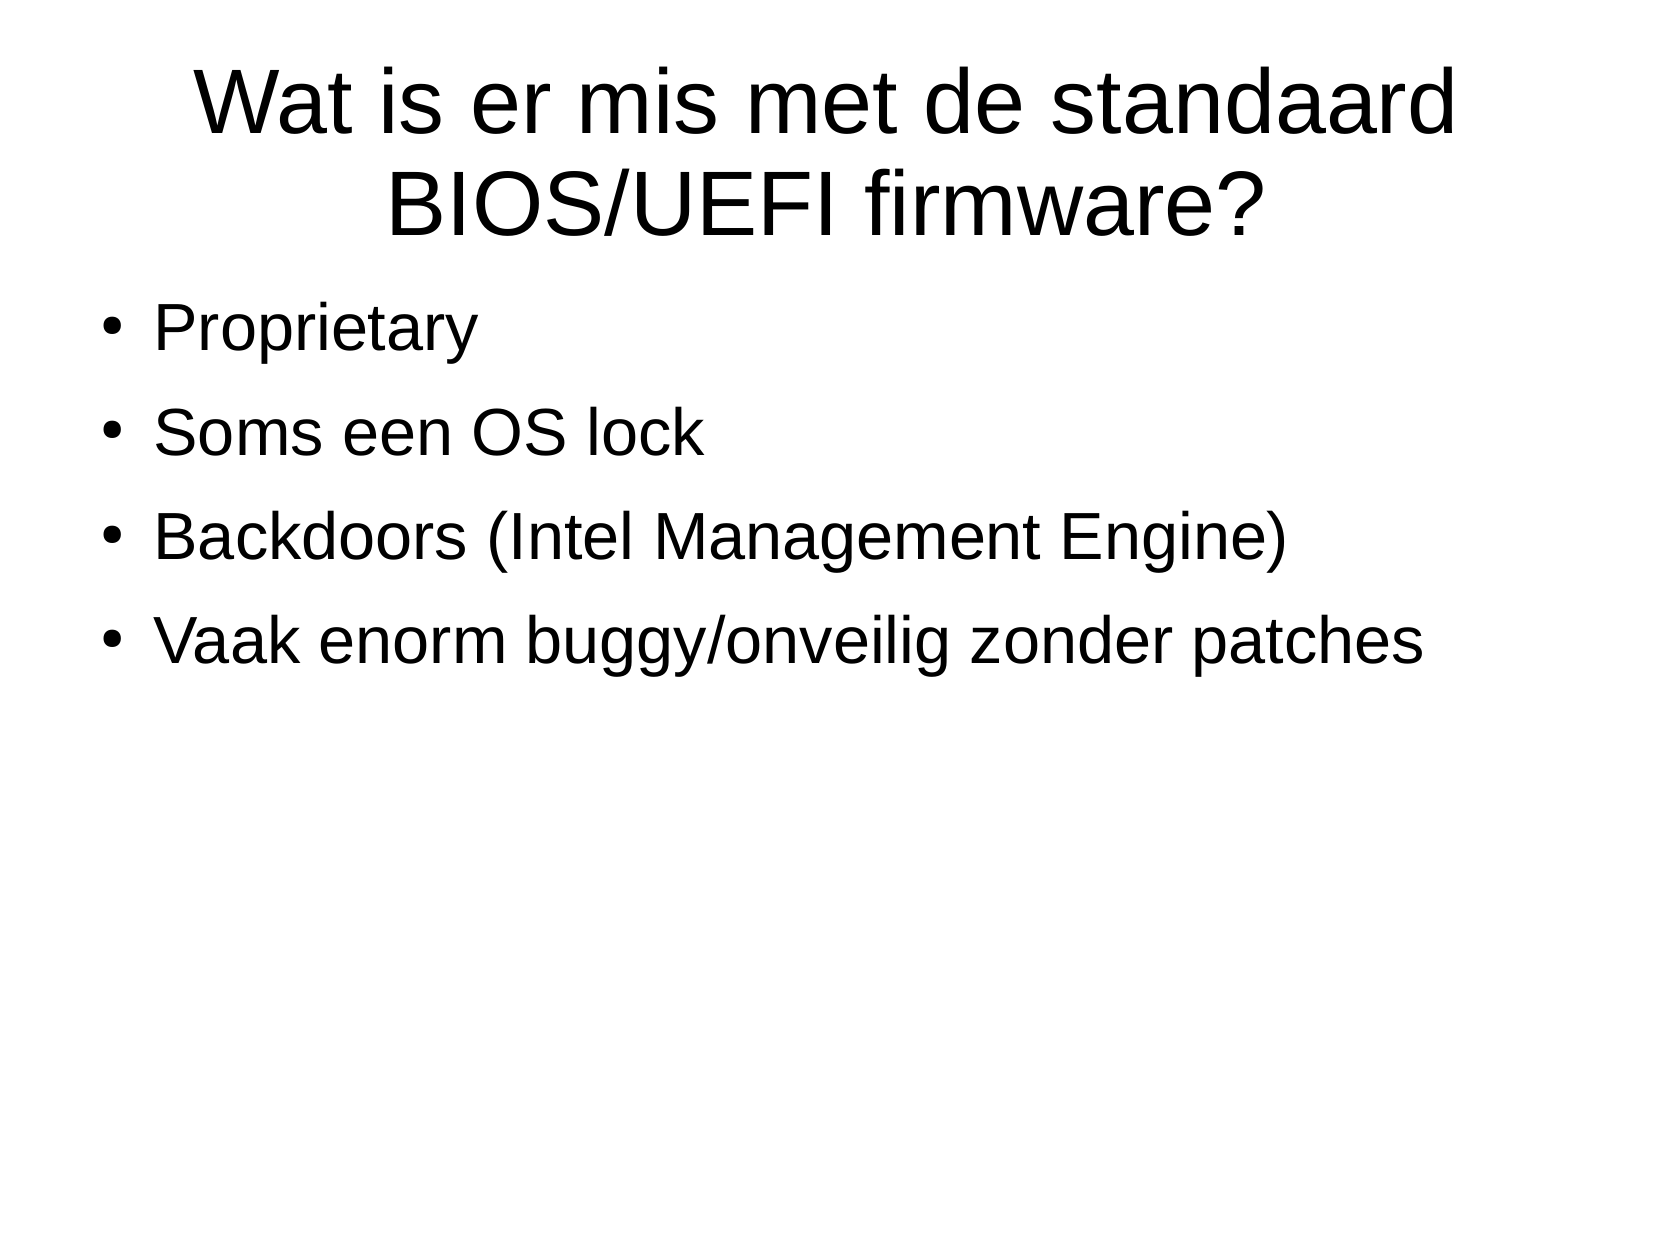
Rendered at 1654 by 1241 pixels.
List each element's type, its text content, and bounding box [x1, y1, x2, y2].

title Wat is er mis met de standaard BIOS/UEFI firmware? [82, 49, 1571, 257]
list Proprietary Soms een OS lock Backdoors (Intel Management Engine) Vaak enorm buggy/onveilig zonder patches [82, 290, 1571, 1010]
